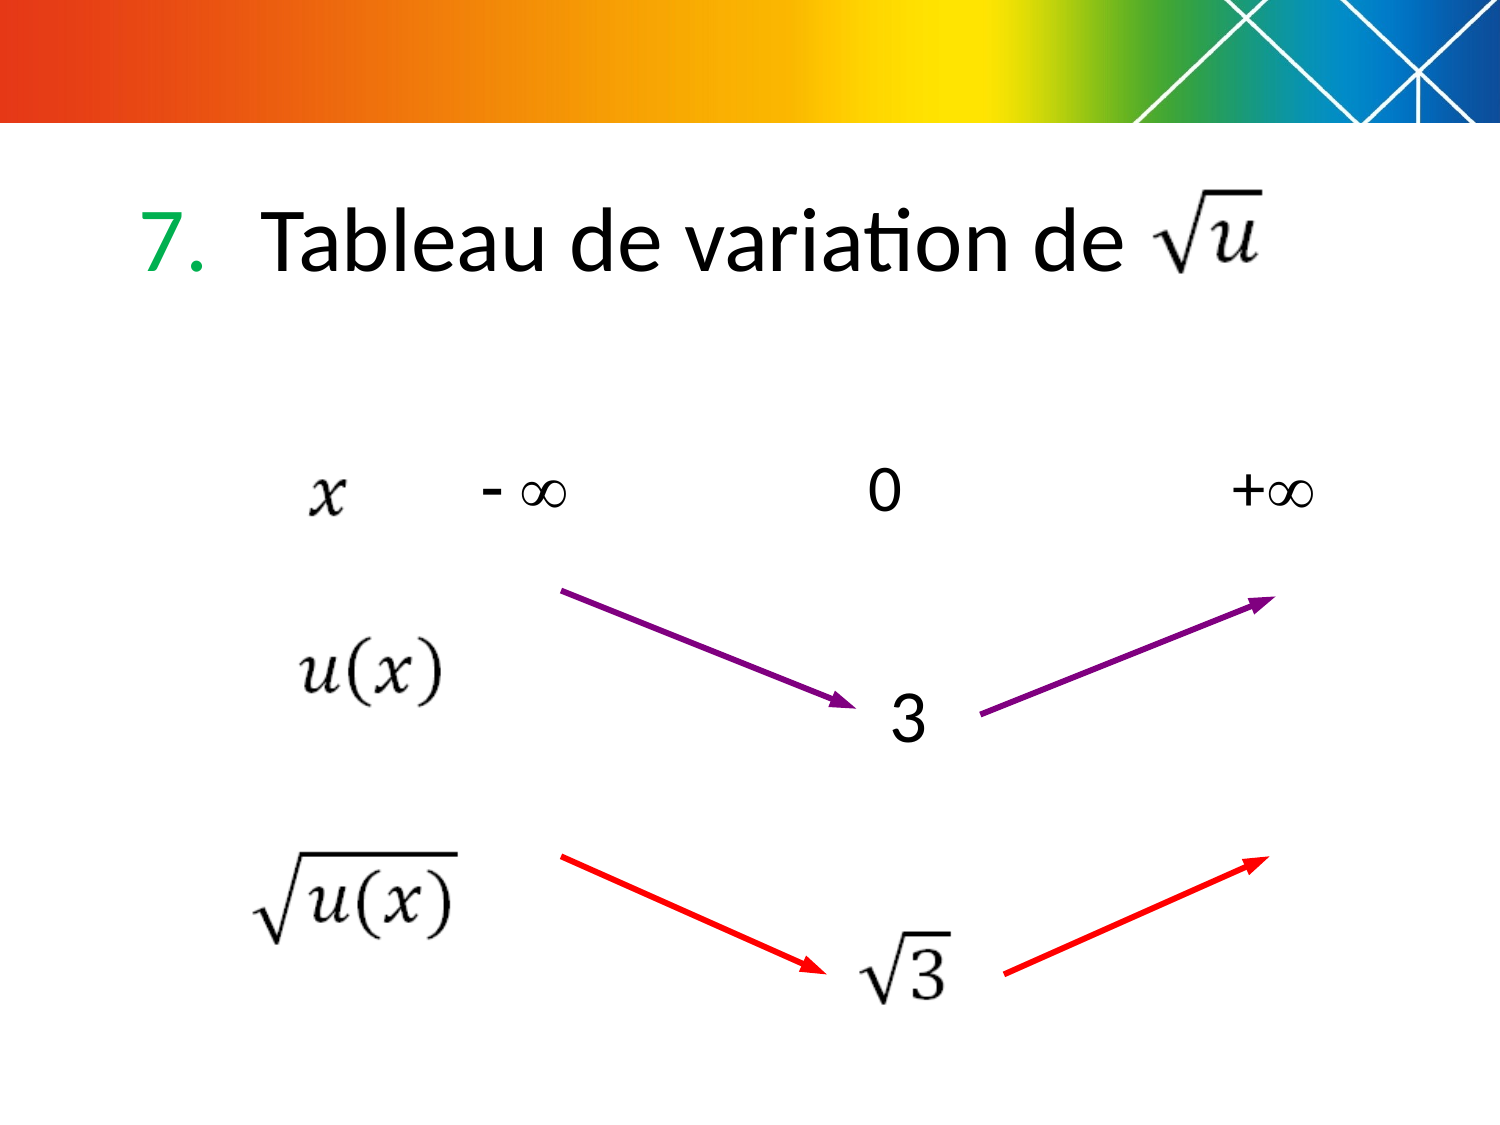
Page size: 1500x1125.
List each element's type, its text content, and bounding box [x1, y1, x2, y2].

table_cell [466, 787, 1372, 1025]
table_cell [230, 549, 466, 787]
table_header   0 + [466, 421, 1372, 549]
picture [1139, 172, 1288, 303]
table_cell 3 [466, 549, 1372, 787]
picture [289, 621, 455, 717]
picture [1340, 0, 1500, 123]
title Tableau de variation de [123, 163, 1425, 305]
table_cell [230, 787, 466, 1025]
picture [844, 916, 970, 1016]
table_header [230, 421, 466, 549]
picture [0, 0, 1359, 123]
picture [289, 467, 360, 529]
